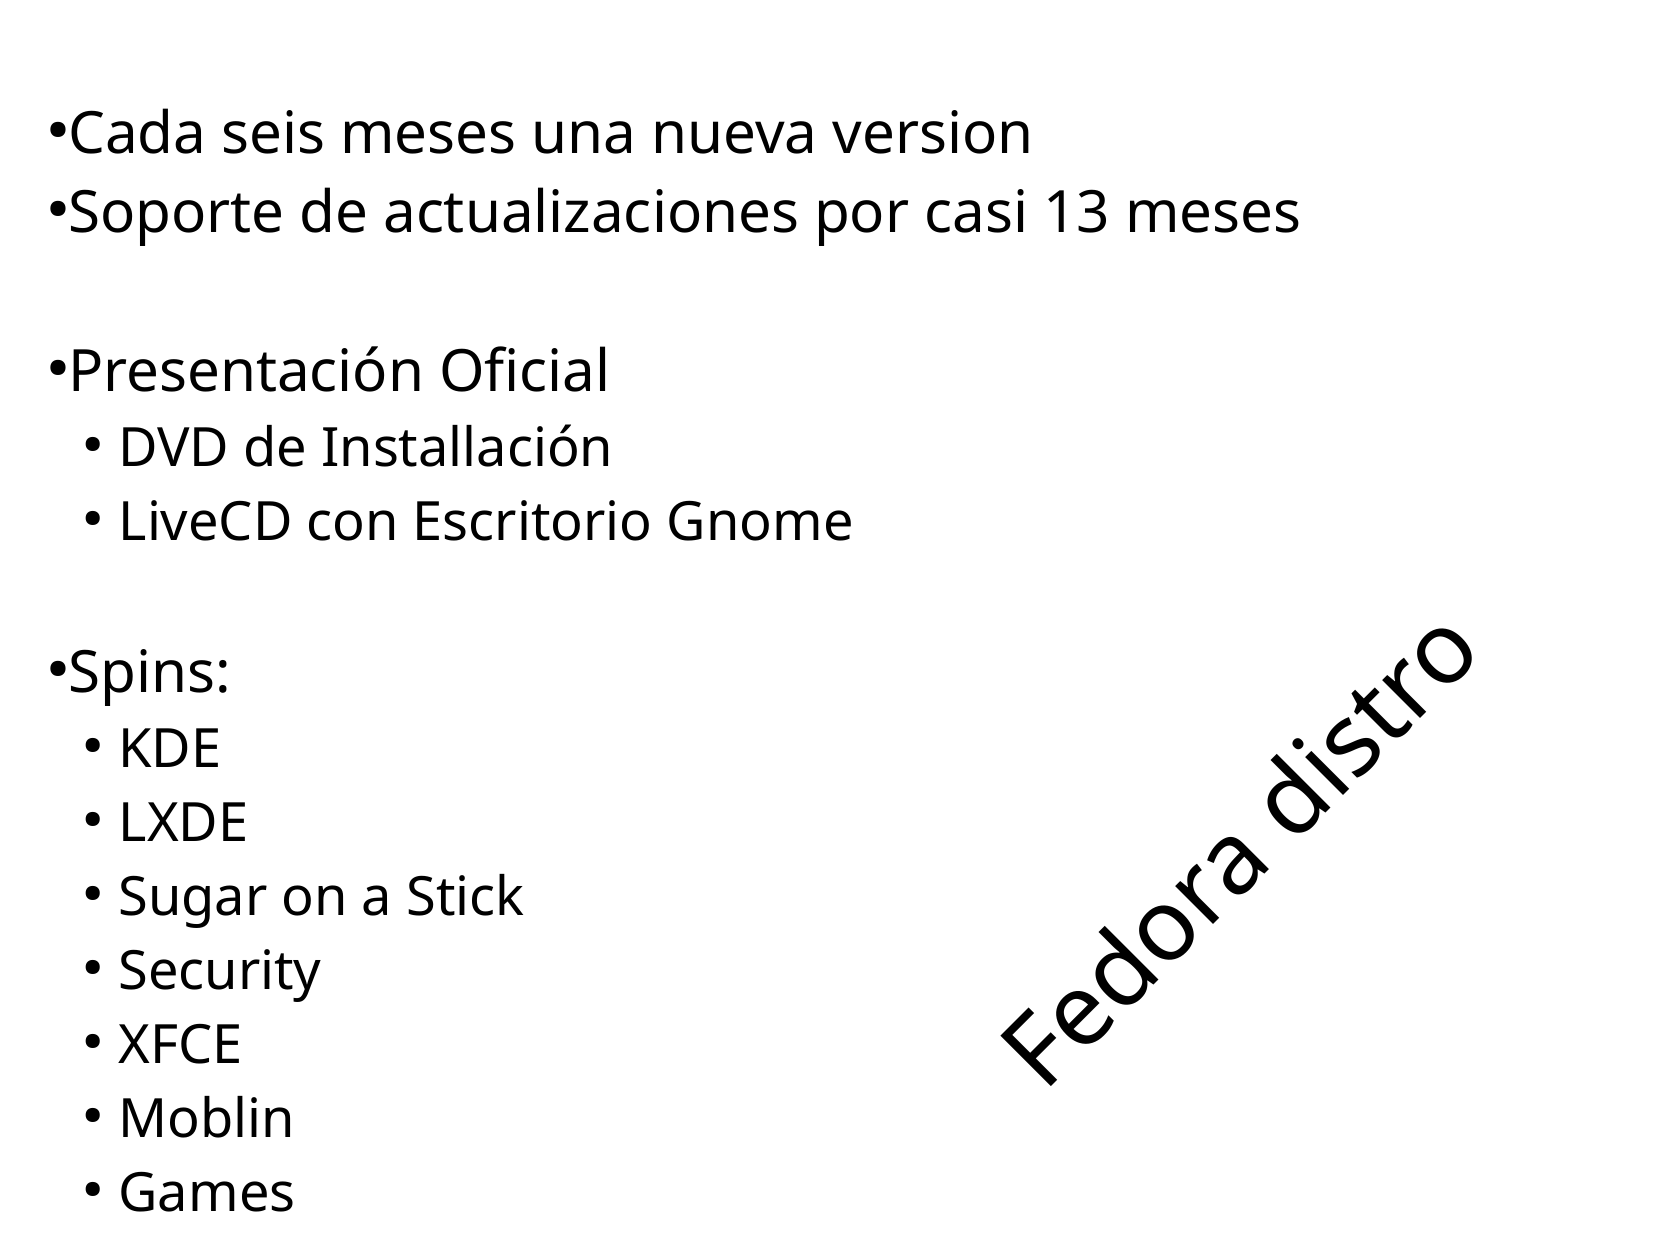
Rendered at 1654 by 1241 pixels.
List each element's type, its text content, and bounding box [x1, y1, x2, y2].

text_box Cada seis meses una nueva version Soporte de actualizaciones por casi 13 meses Presentación Oficial DVD de Installación LiveCD con Escritorio Gnome Spins: KDE LXDE Sugar on a Stick Security XFCE Moblin Games Fedora Electronic Lab Desing [32, 84, 1608, 1194]
